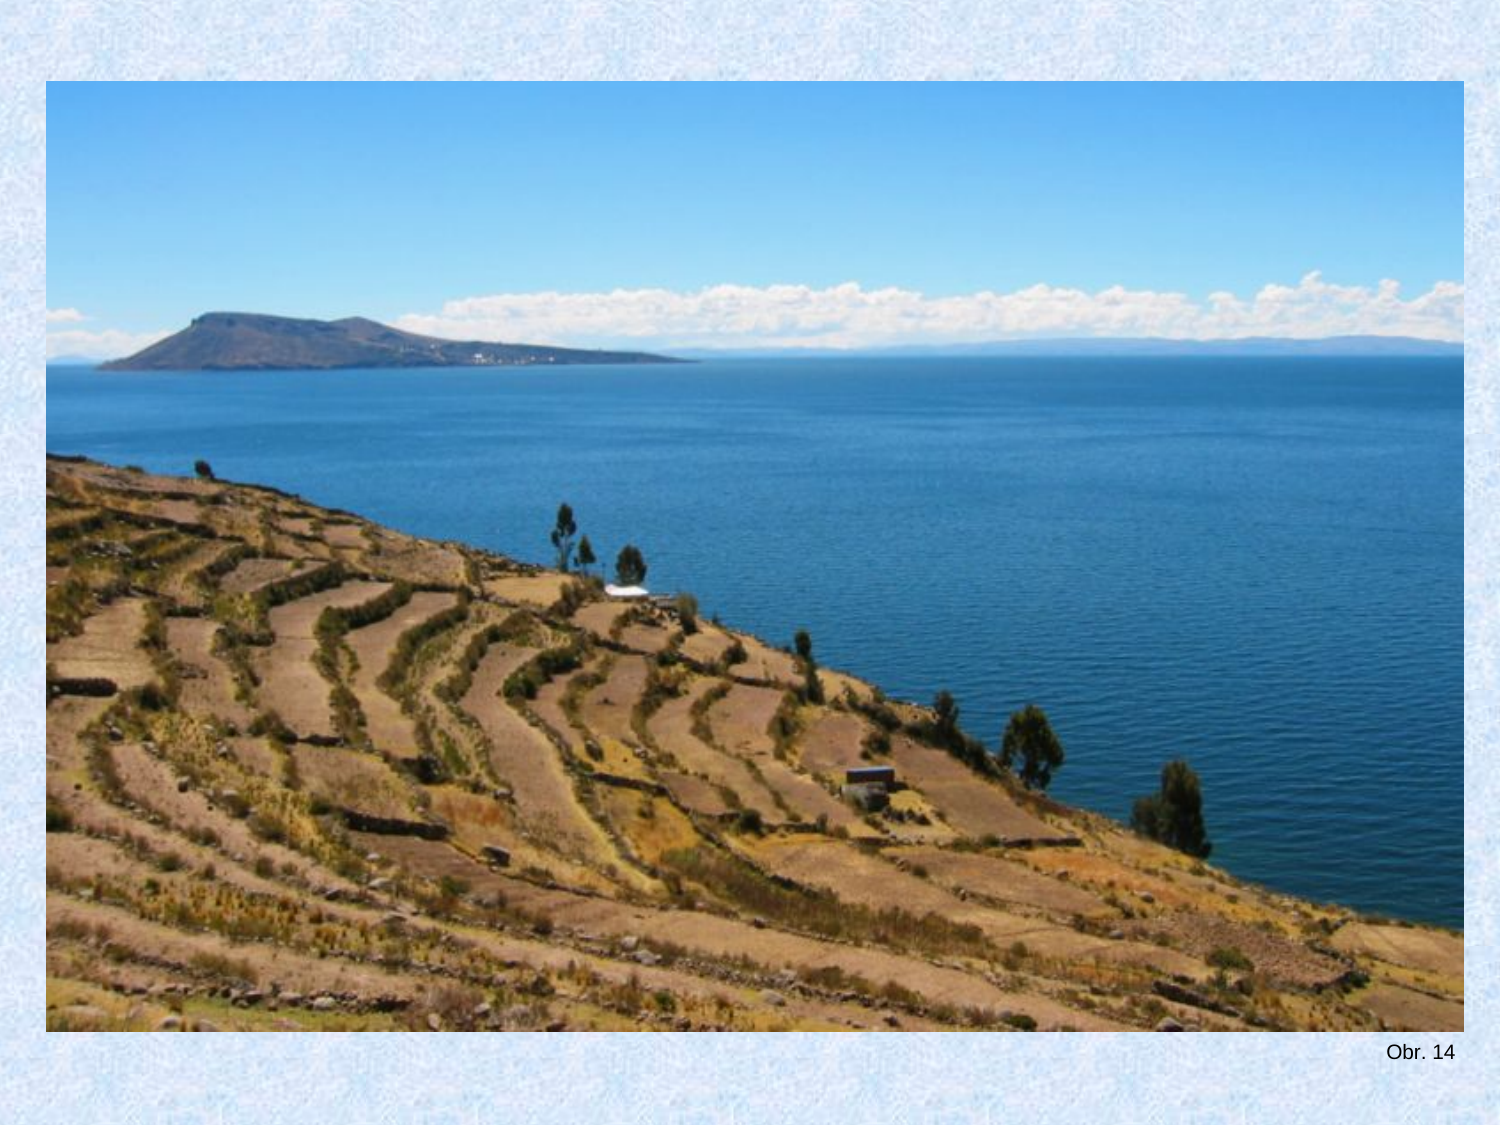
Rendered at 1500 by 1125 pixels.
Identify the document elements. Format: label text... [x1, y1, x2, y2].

picture [0, 0, 1500, 1125]
text_box Obr. 14 [1371, 1031, 1471, 1072]
